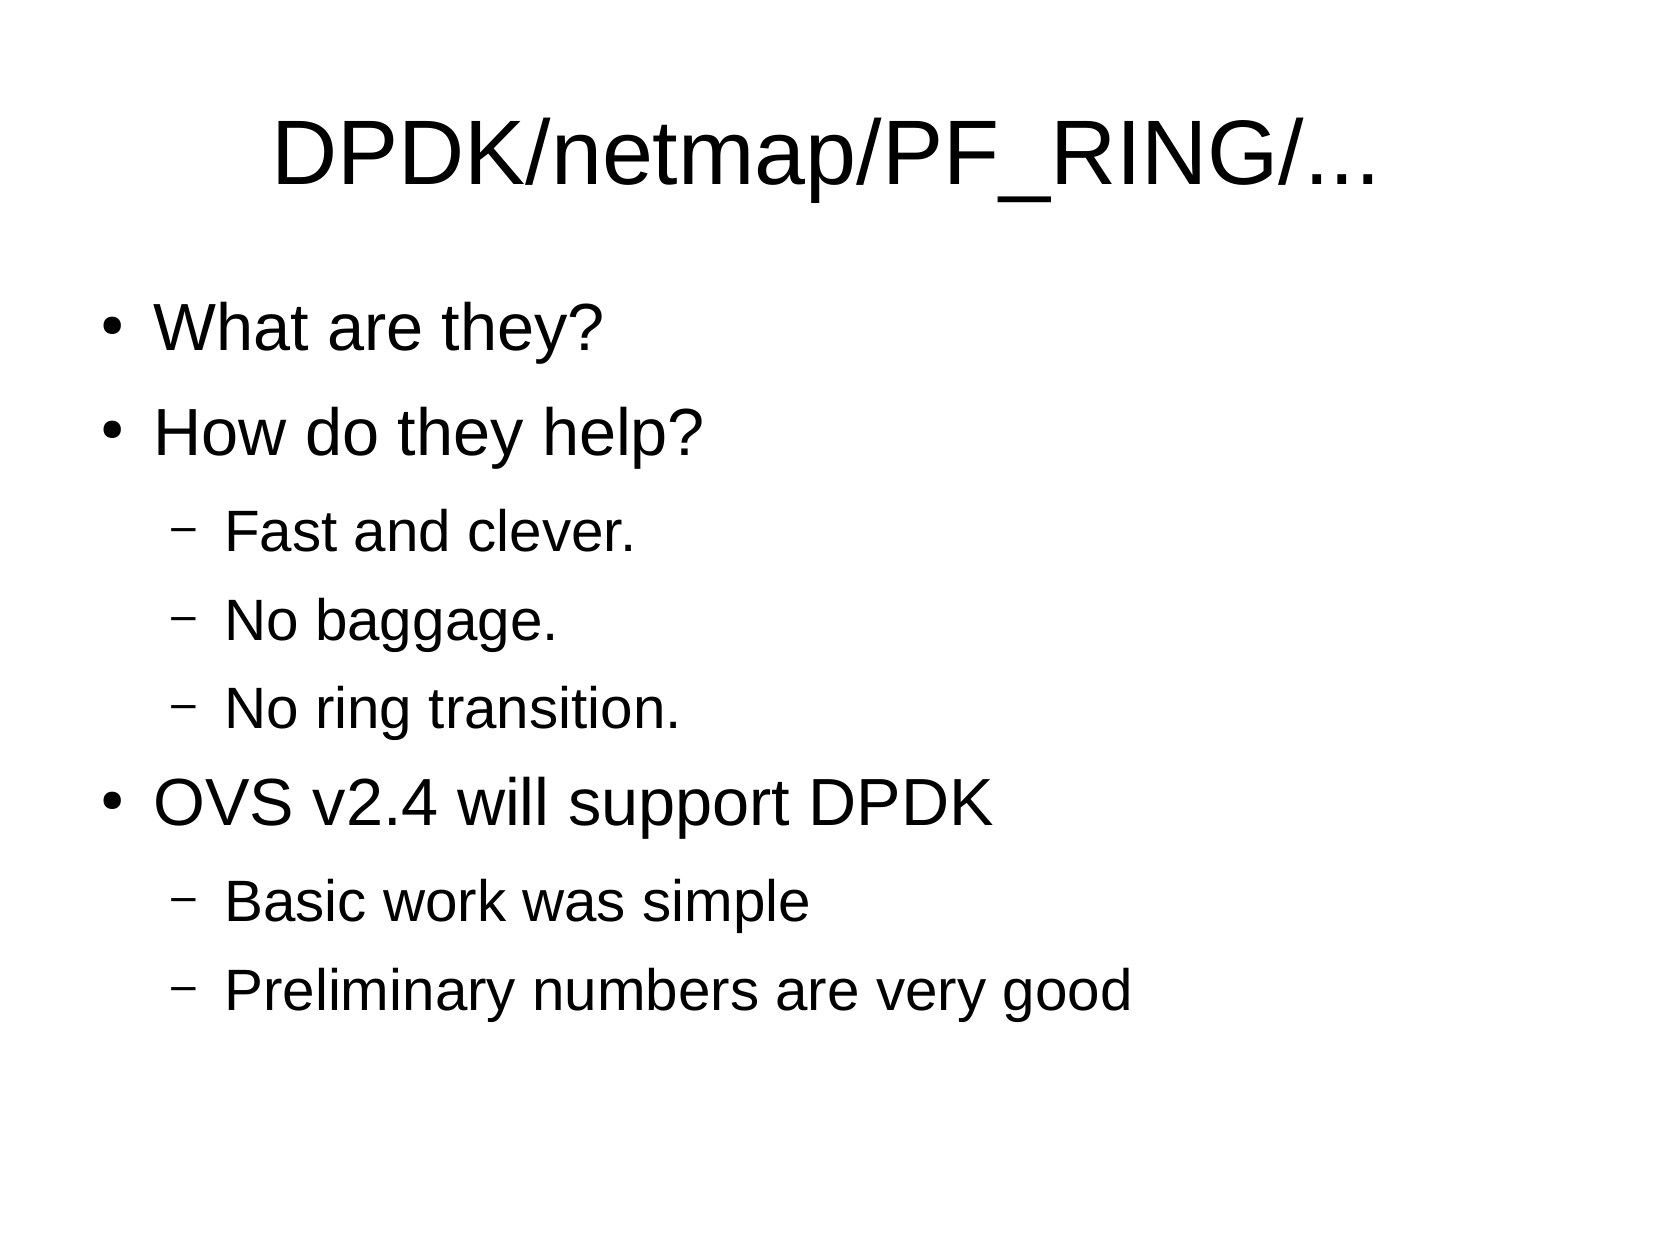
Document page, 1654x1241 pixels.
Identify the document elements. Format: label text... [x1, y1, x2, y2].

title DPDK/netmap/PF_RING/... [82, 49, 1571, 257]
list What are they? How do they help? Fast and clever. No baggage. No ring transition. OVS v2.4 will support DPDK Basic work was simple Preliminary numbers are very good [82, 290, 1538, 1166]
